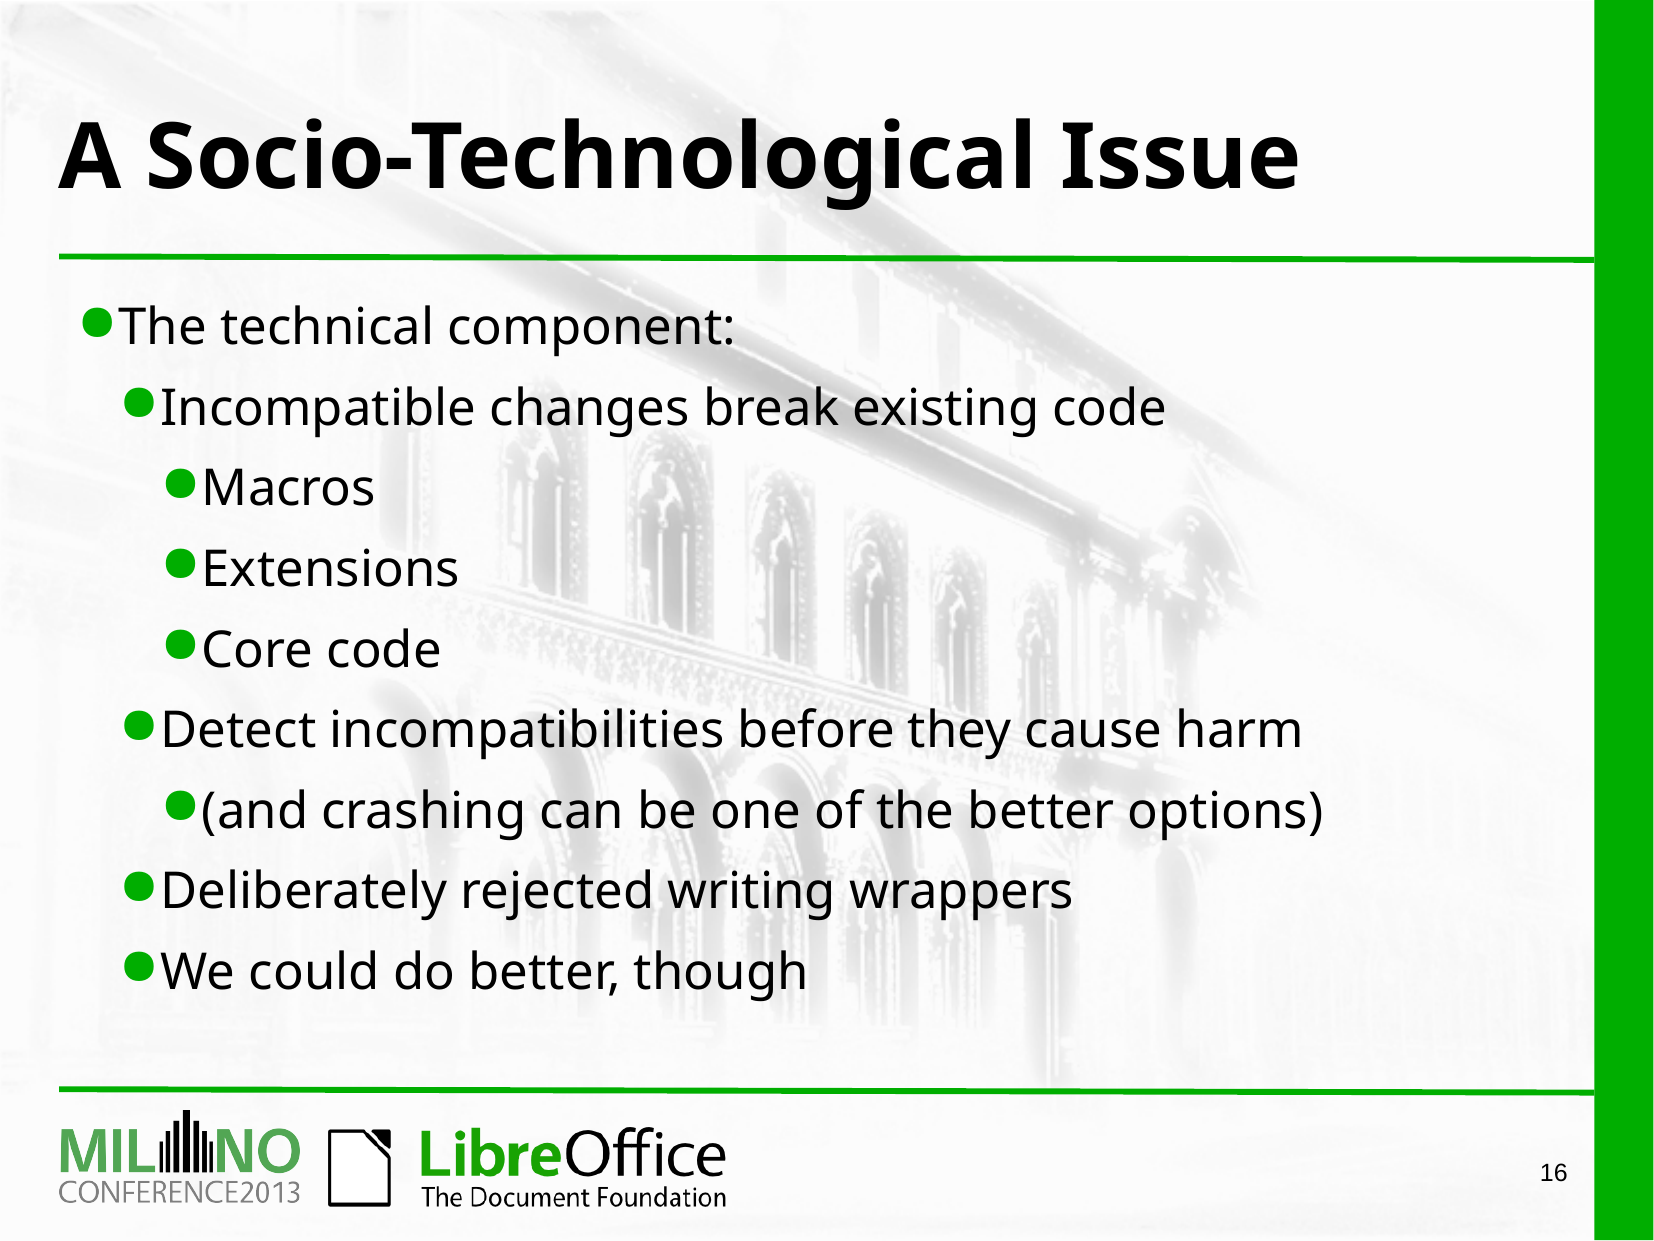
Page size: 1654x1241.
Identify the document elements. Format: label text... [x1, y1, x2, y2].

picture [0, 1, 1594, 1241]
title A Socio-Technological Issue [59, 49, 1548, 257]
list The technical component: Incompatible changes break existing code Macros Extensions Core code Detect incompatibilities before they cause harm (and crashing can be one of the better options) Deliberately rejected writing wrappers We could do better, though [35, 290, 1524, 1010]
